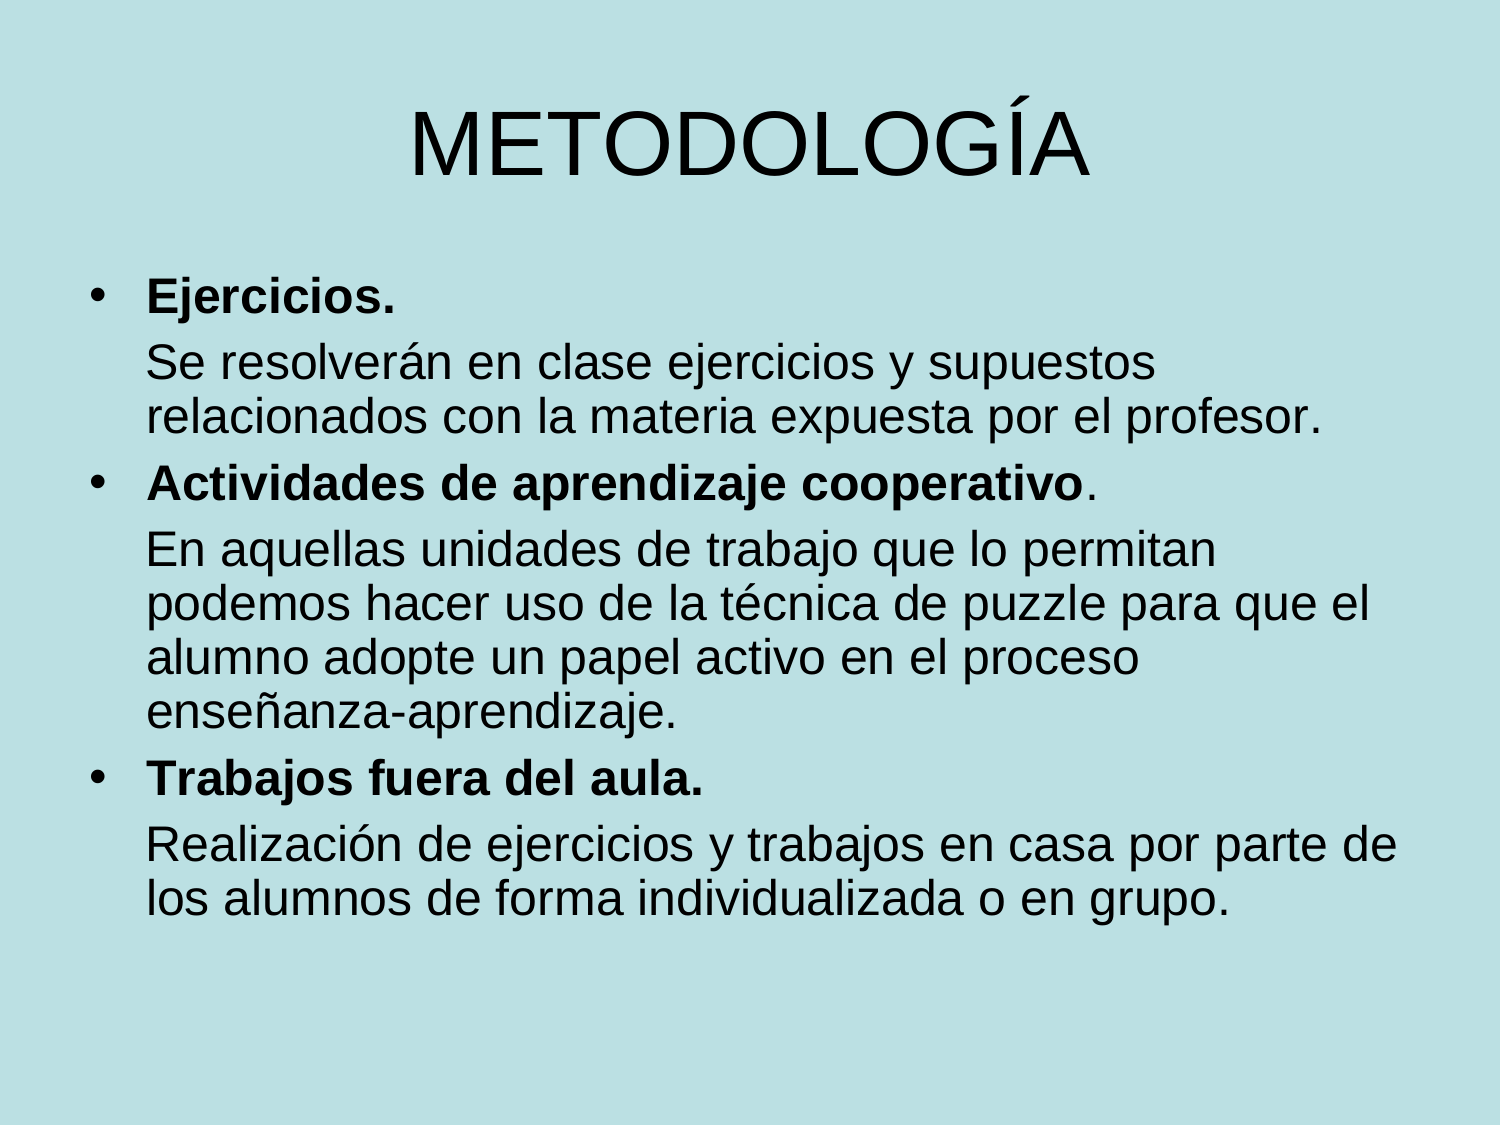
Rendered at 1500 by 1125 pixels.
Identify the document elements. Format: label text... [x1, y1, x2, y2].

list Ejercicios. Se resolverán en clase ejercicios y supuestos relacionados con la materia expuesta por el profesor. Actividades de aprendizaje cooperativo. En aquellas unidades de trabajo que lo permitan podemos hacer uso de la técnica de puzzle para que el alumno adopte un papel activo en el proceso enseñanza-aprendizaje. Trabajos fuera del aula. Realización de ejercicios y trabajos en casa por parte de los alumnos de forma individualizada o en grupo. [75, 262, 1426, 1006]
title METODOLOGÍA [75, 45, 1426, 233]
